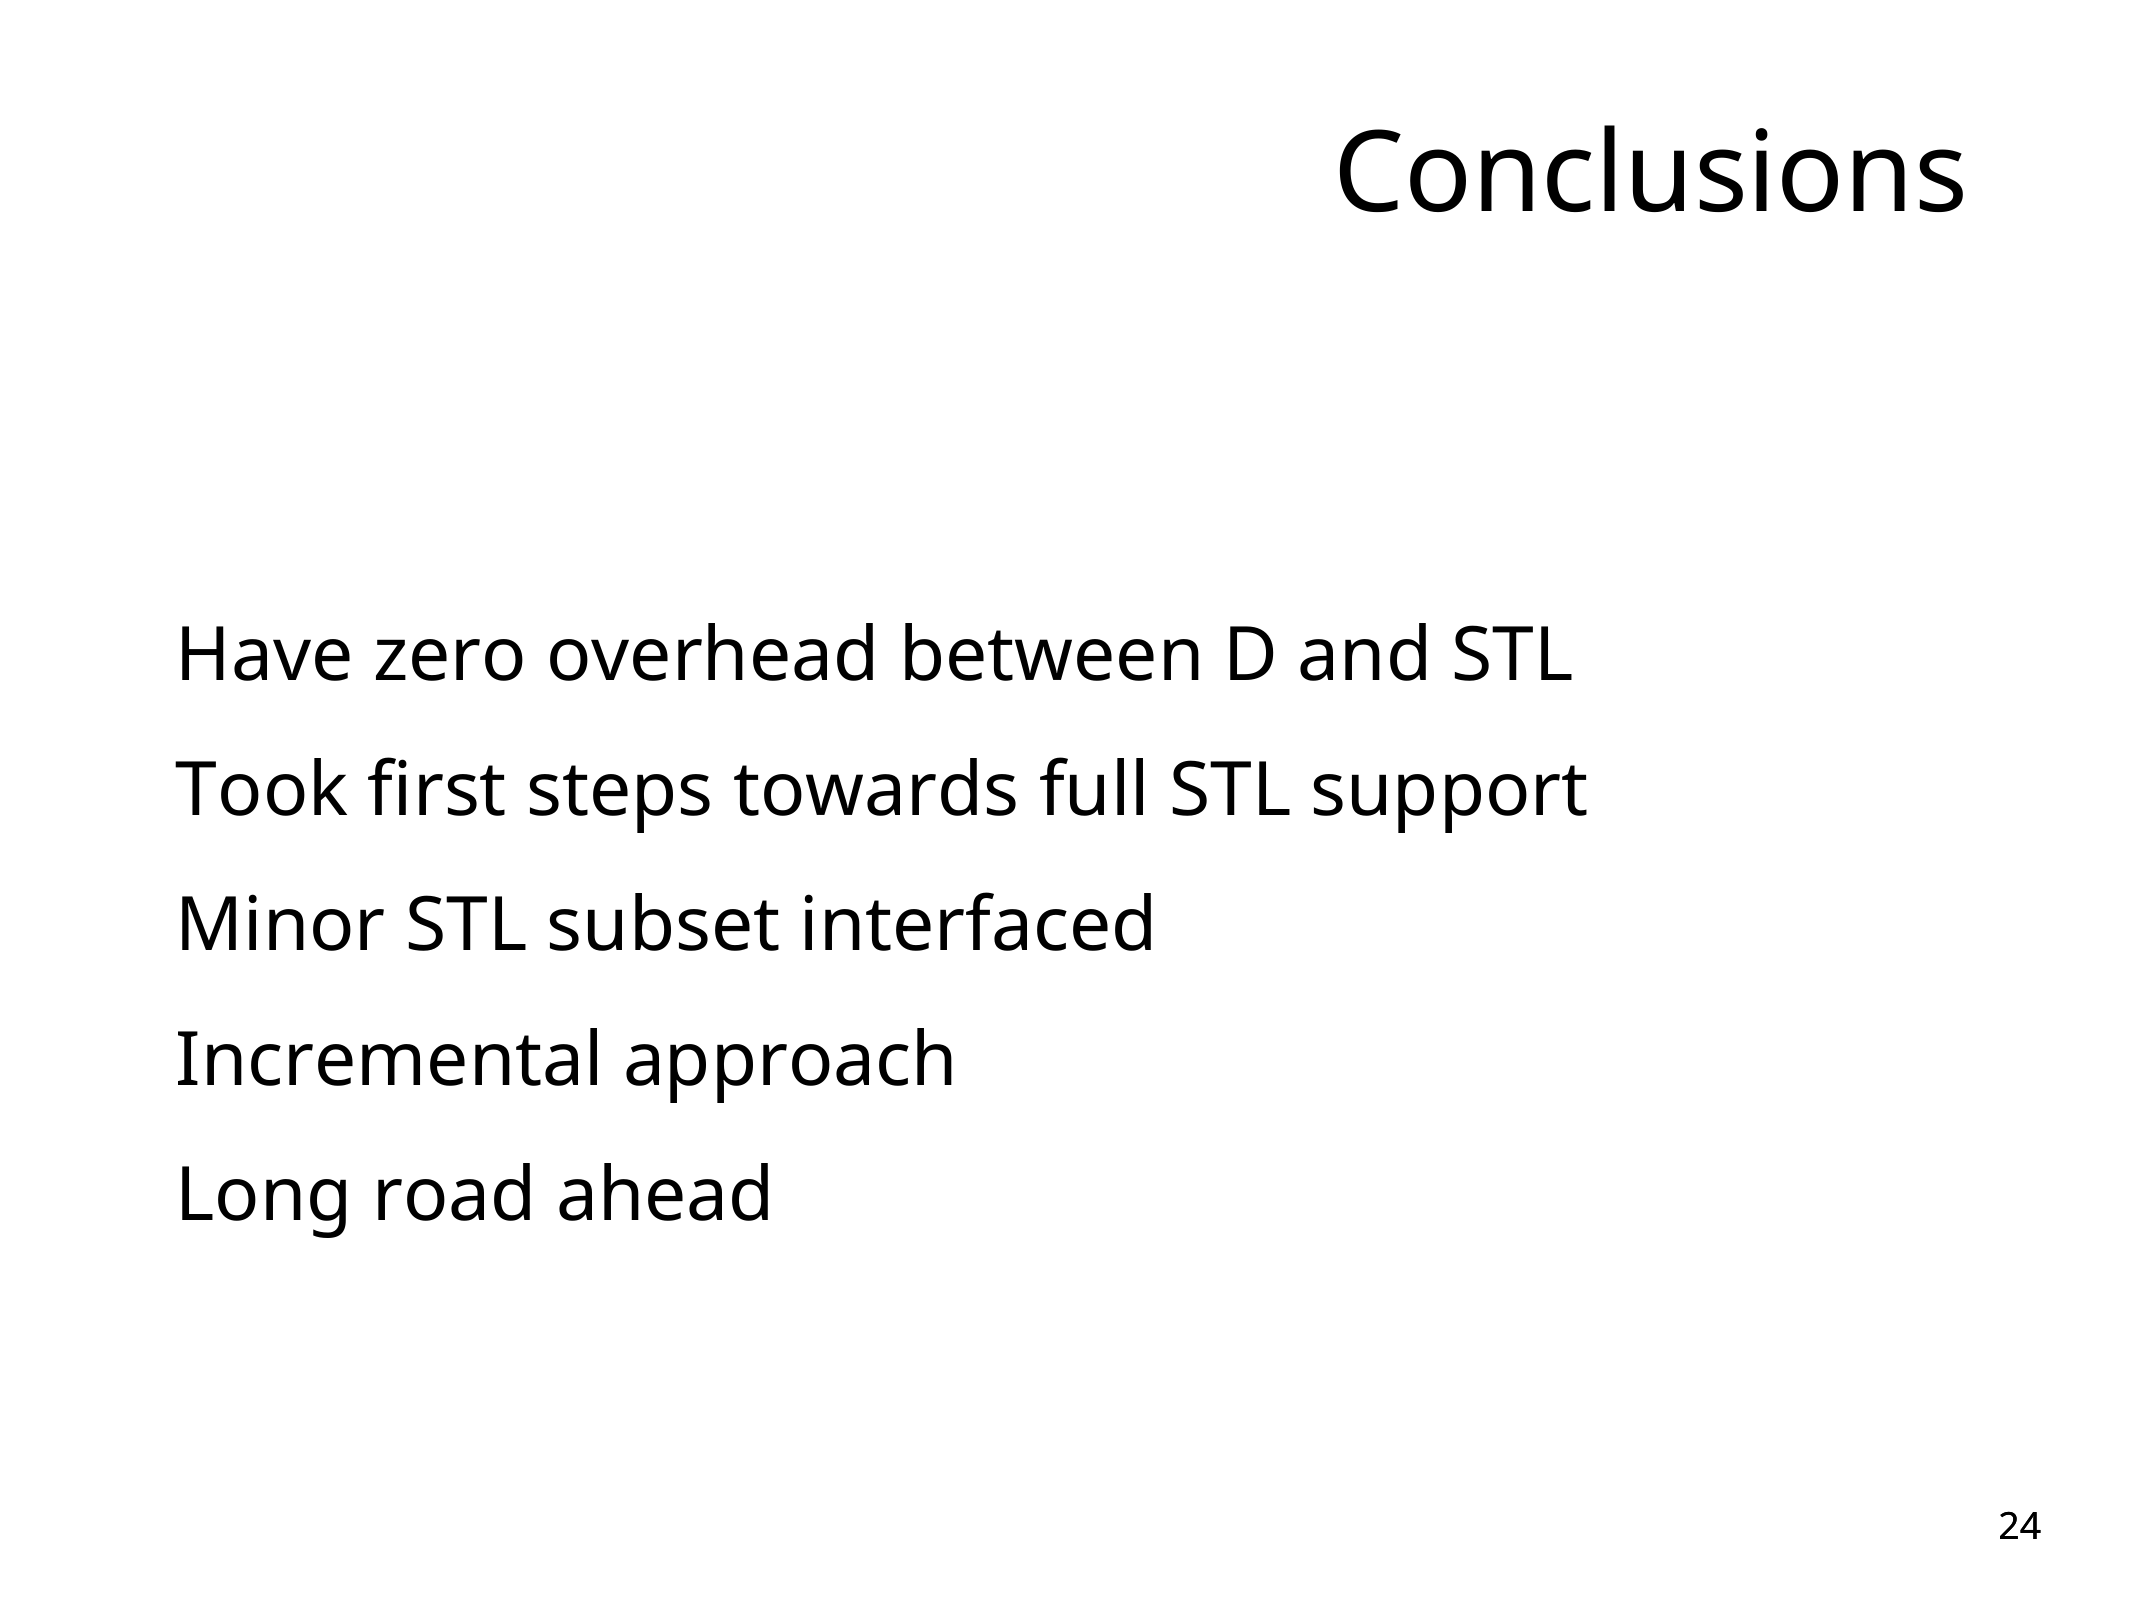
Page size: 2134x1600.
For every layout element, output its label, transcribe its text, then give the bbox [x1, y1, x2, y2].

title Conclusions [156, 72, 1978, 261]
list Have zero overhead between D and STL Took first steps towards full STL support Minor STL subset interfaced Incremental approach Long road ahead [94, 332, 2039, 1509]
text_box <number> [1985, 1493, 2055, 1557]
